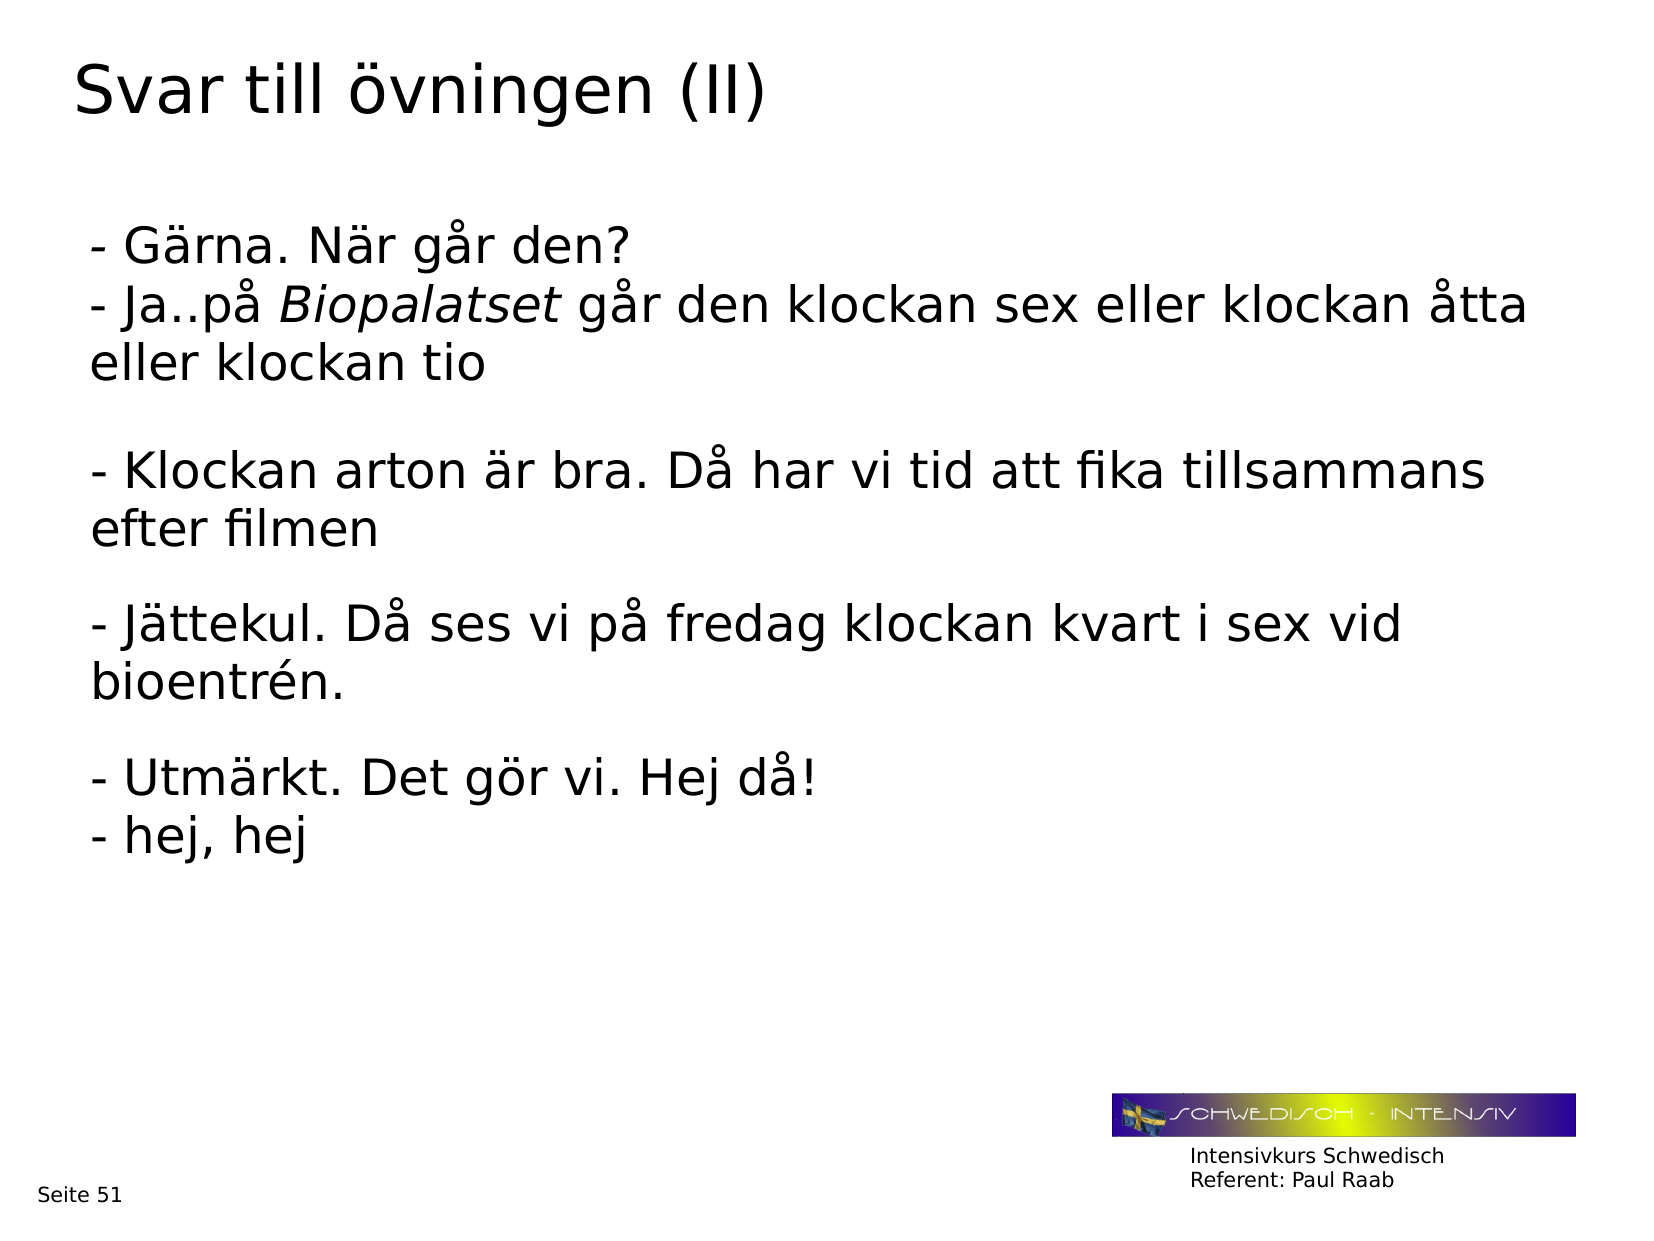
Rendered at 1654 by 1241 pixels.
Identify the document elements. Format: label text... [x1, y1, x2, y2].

text_box - Jättekul. Då ses vi på fredag klockan kvart i sex vid bioentrén. [75, 588, 1595, 741]
text_box - Klockan arton är bra. Då har vi tid att fika tillsammans efter filmen [75, 434, 1595, 587]
text_box - Utmärkt. Det gör vi. Hej då! - hej, hej [75, 741, 1595, 894]
text_box Svar till övningen (II) [37, 44, 826, 138]
picture [1112, 1093, 1576, 1137]
text_box - Gärna. När går den? - Ja..på Biopalatset går den klockan sex eller klockan åtta eller klockan tio [75, 210, 1595, 400]
